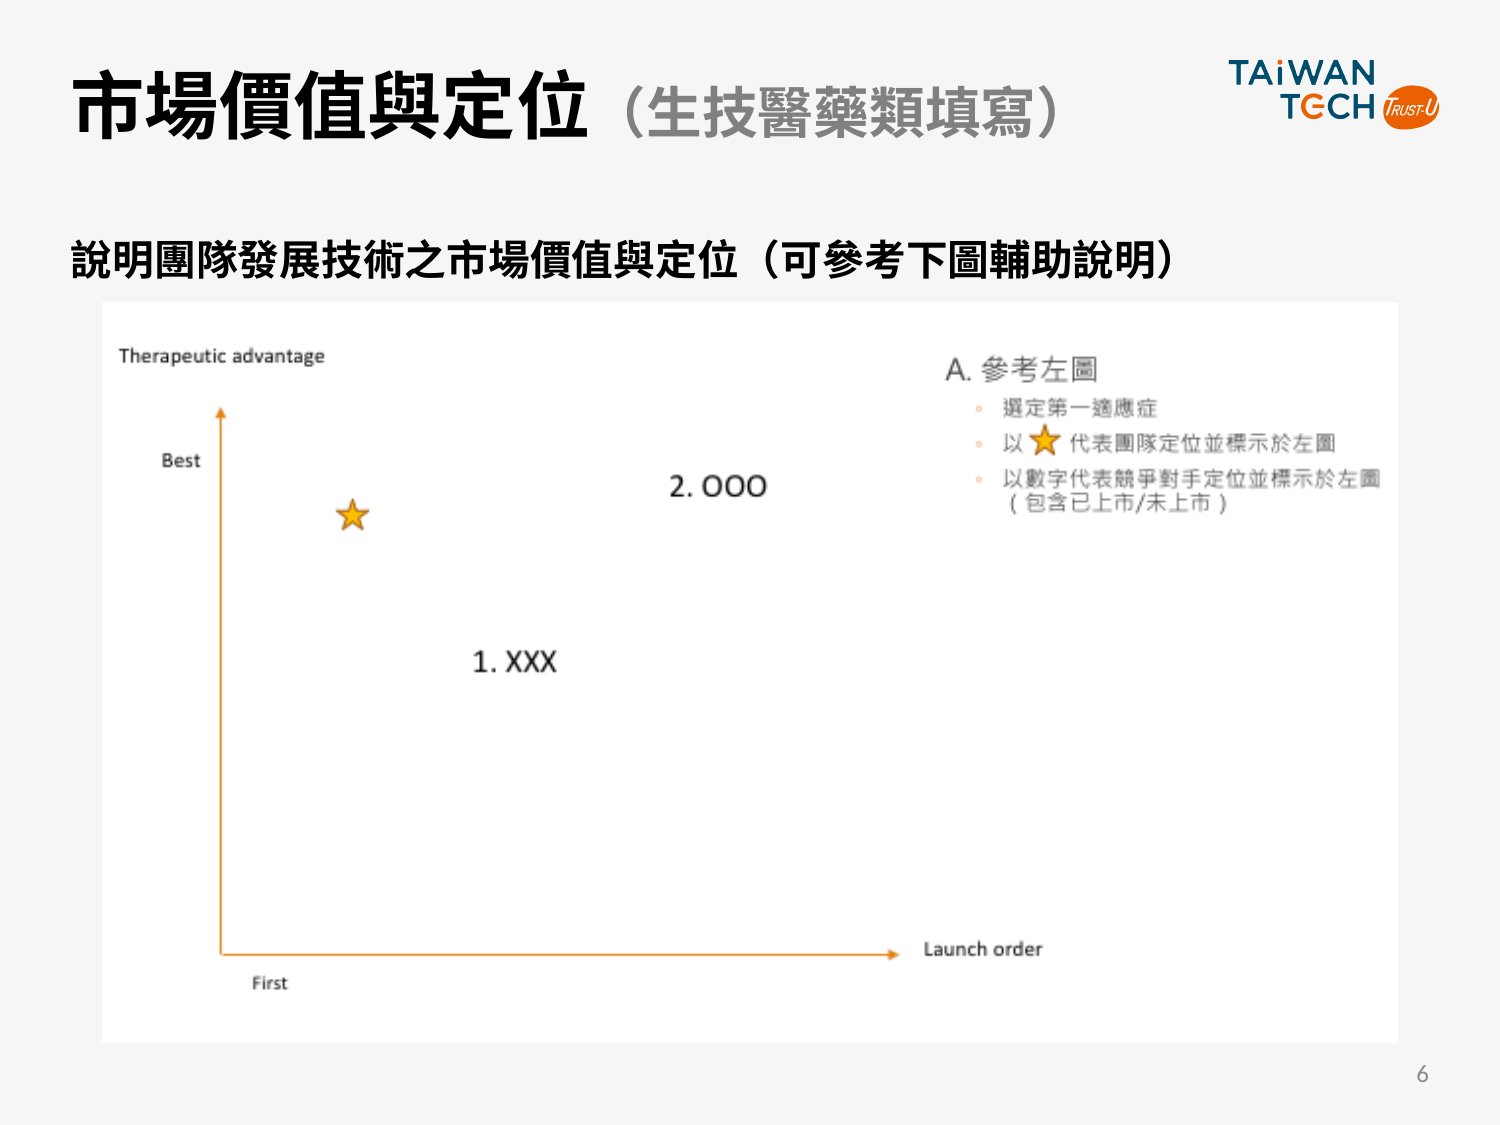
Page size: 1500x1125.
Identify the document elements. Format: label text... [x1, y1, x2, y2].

list 說明團隊發展技術之市場價值與定位（可參考下圖輔助說明） [55, 200, 1444, 1021]
picture [102, 302, 1398, 1043]
title 市場價值與定位（生技醫藥類填寫） [55, 33, 1444, 156]
slide_number <編號> [1106, 1042, 1445, 1103]
